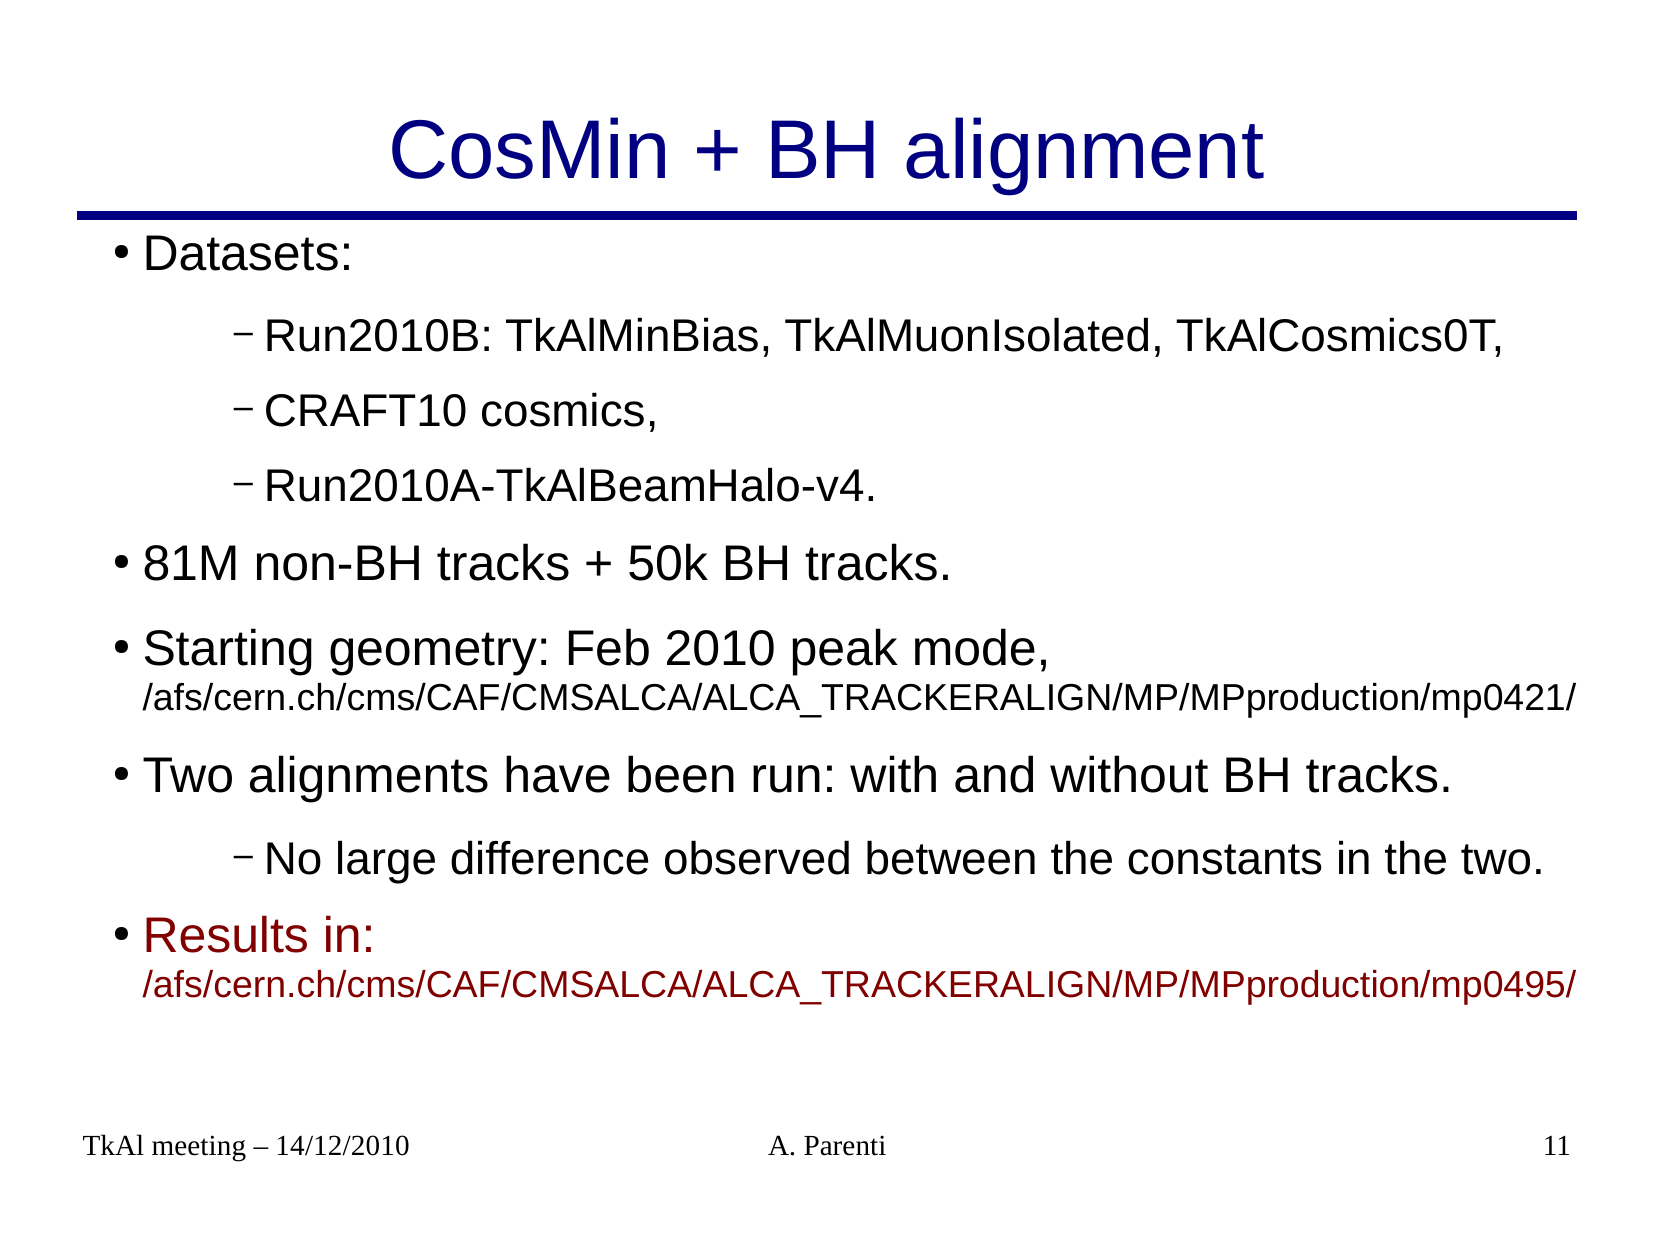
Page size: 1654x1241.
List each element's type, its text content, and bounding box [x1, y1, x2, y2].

list Datasets: Run2010B: TkAlMinBias, TkAlMuonIsolated, TkAlCosmics0T, CRAFT10 cosmics, Run2010A-TkAlBeamHalo-v4. 81M non-BH tracks + 50k BH tracks. Starting geometry: Feb 2010 peak mode, /afs/cern.ch/cms/CAF/CMSALCA/ALCA_TRACKERALIGN/MP/MPproduction/mp0421/ Two alignments have been run: with and without BH tracks. No large difference observed between the constants in the two. Results in: /afs/cern.ch/cms/CAF/CMSALCA/ALCA_TRACKERALIGN/MP/MPproduction/mp0495/ [94, 225, 1583, 1109]
title CosMin + BH alignment [82, 75, 1571, 226]
